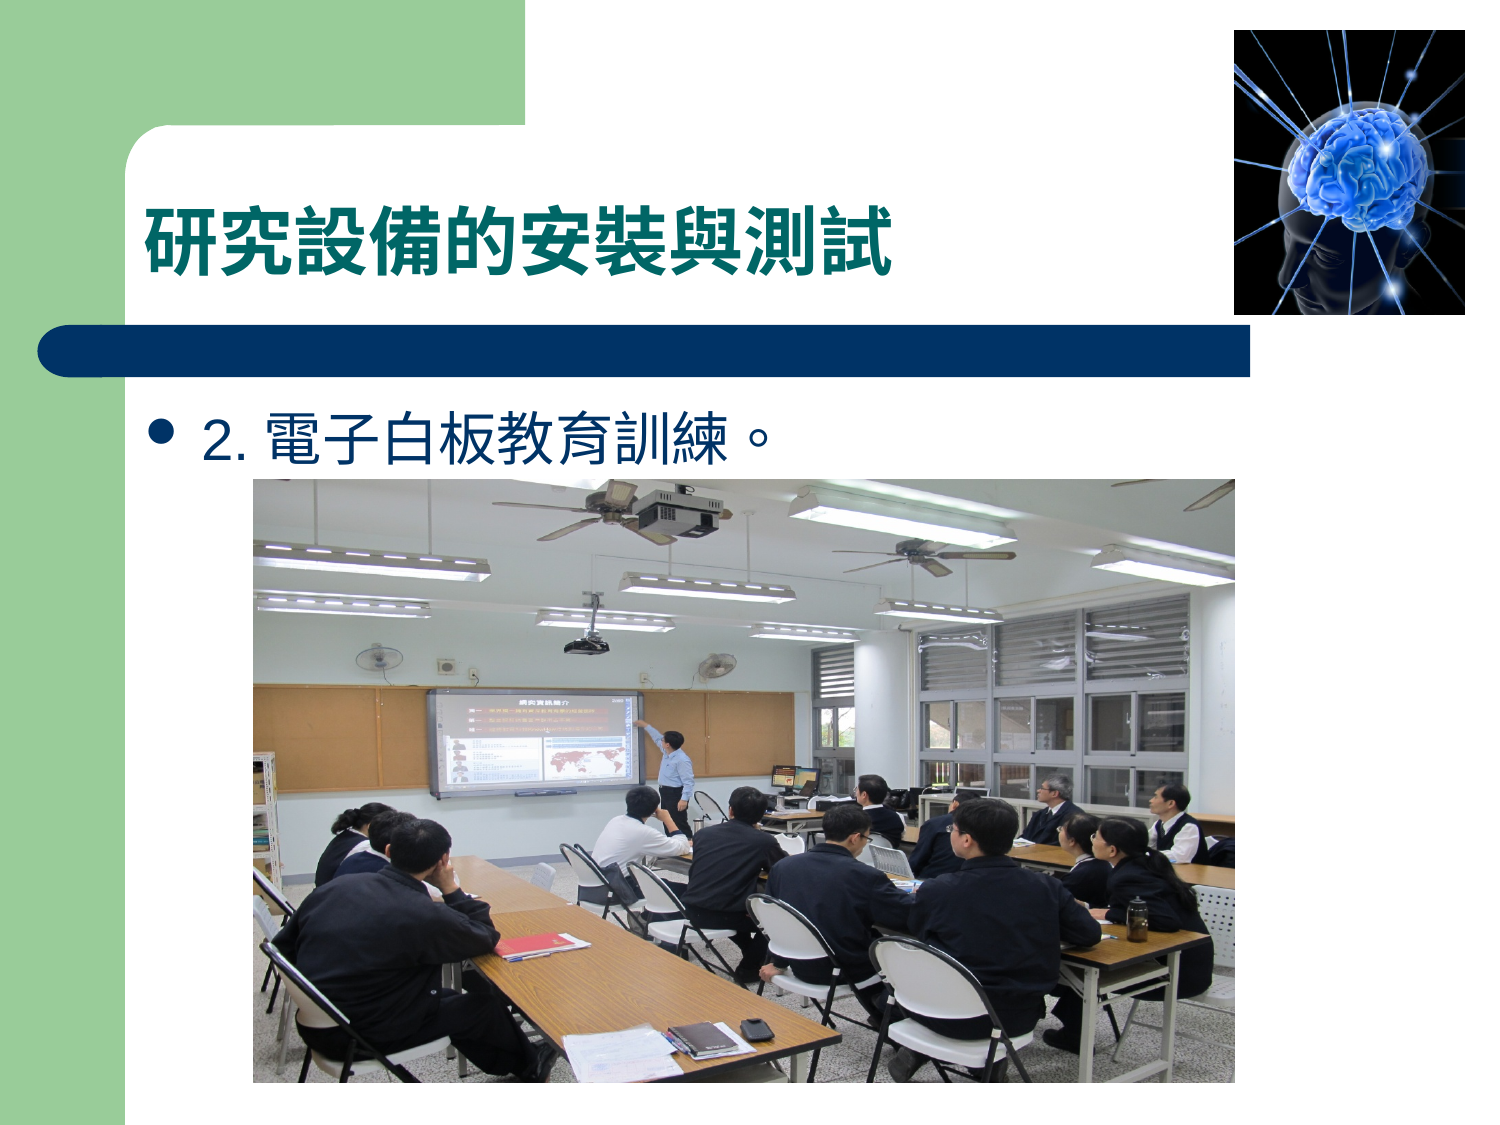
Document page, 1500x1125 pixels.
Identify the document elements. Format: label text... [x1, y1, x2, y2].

title 研究設備的安裝與測試 [135, 137, 1234, 302]
picture [253, 479, 1235, 1083]
list 2.電子白板教育訓練。 [137, 387, 1400, 999]
picture [1234, 30, 1465, 315]
